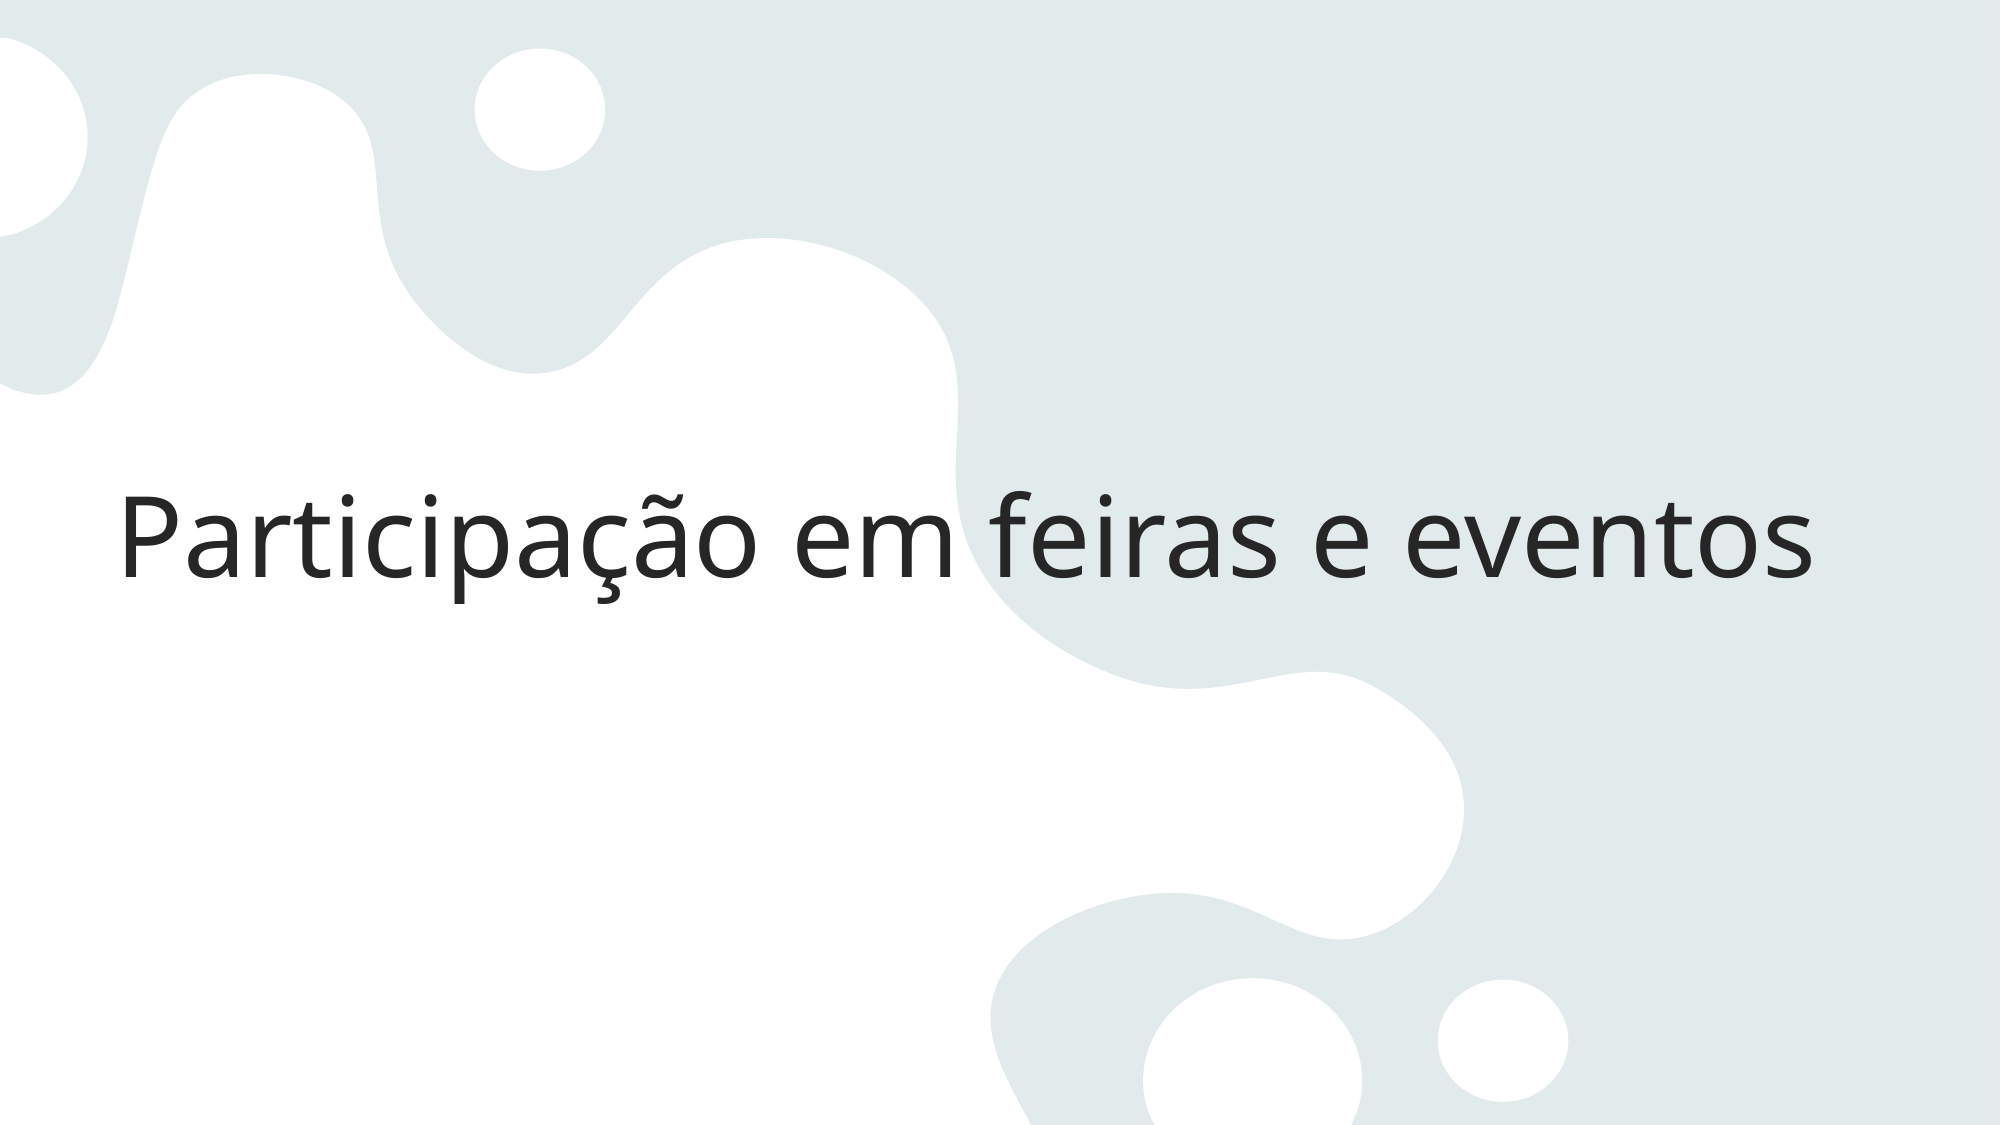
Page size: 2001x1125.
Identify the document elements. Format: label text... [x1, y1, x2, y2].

title Participação em feiras e eventos [100, 91, 1901, 608]
